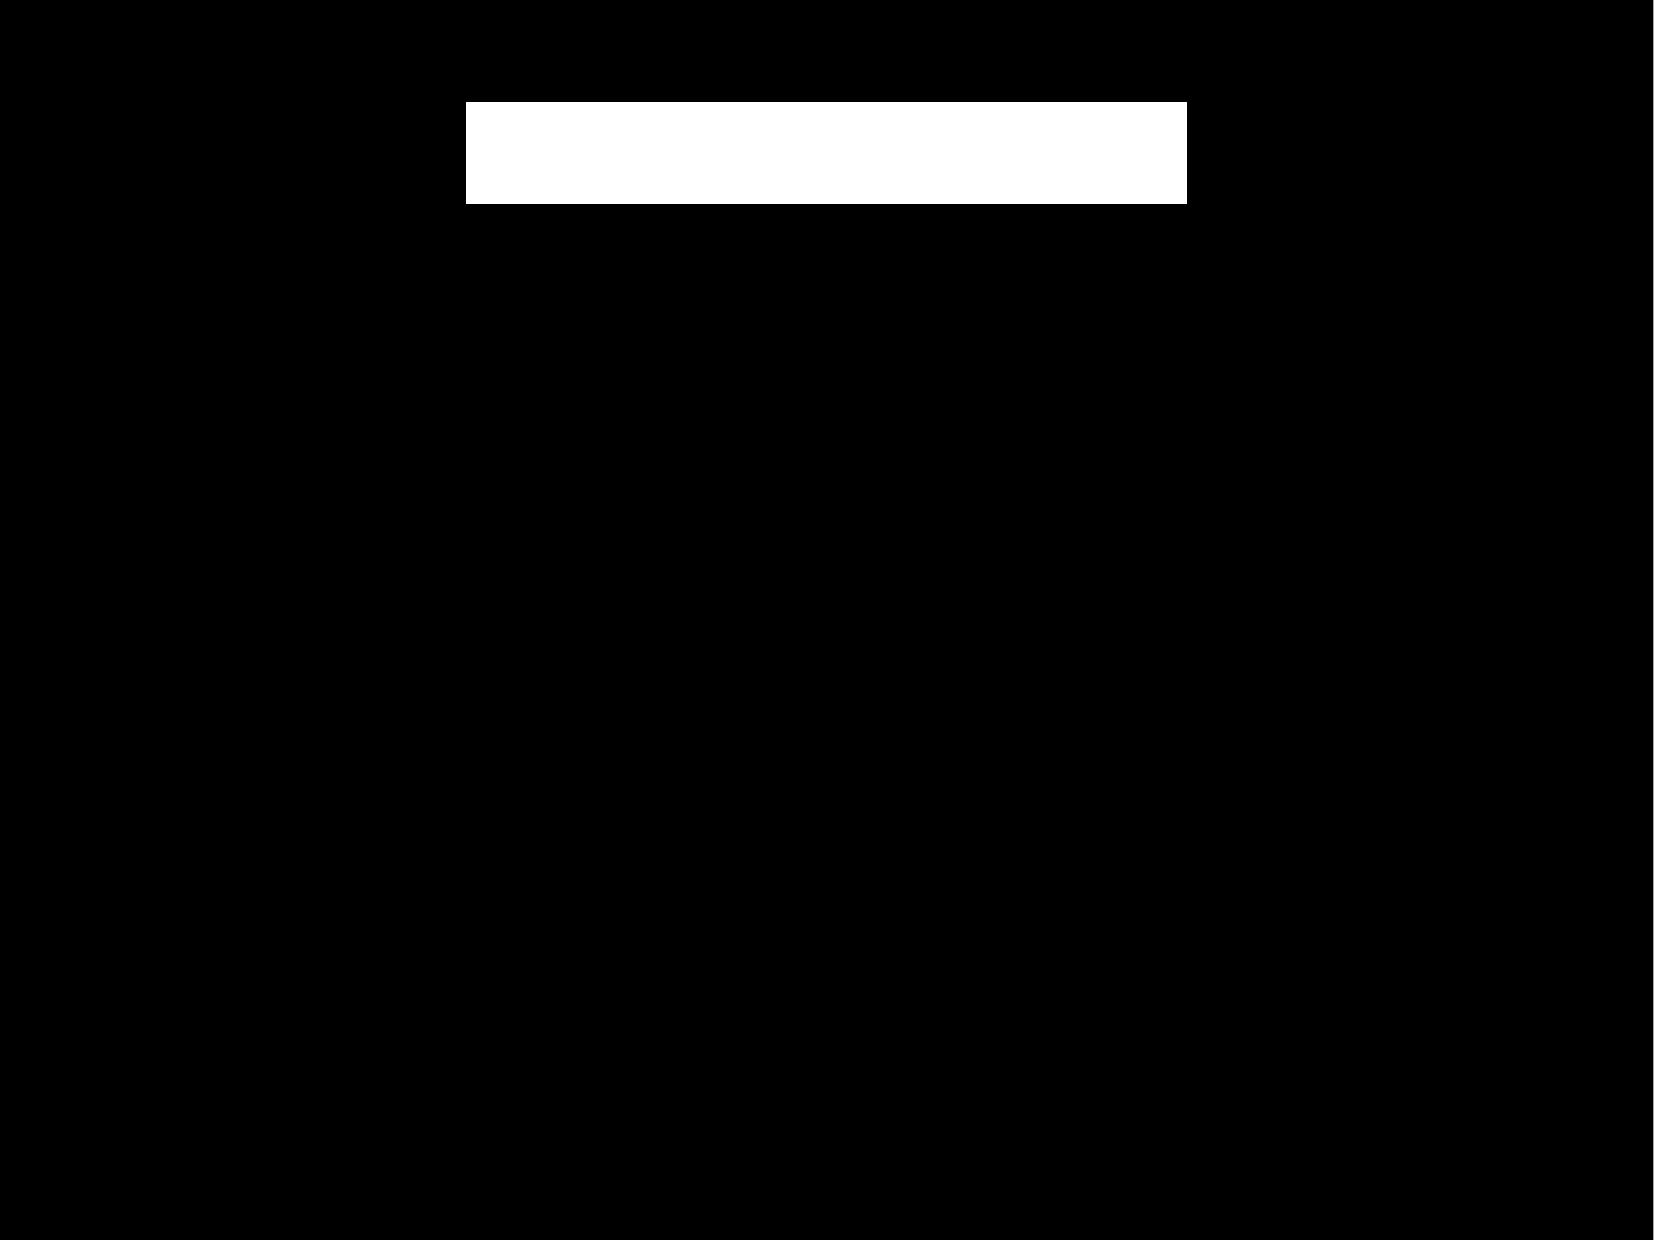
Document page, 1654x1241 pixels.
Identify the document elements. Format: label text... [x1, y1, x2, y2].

title Your love is in me [82, 49, 1571, 257]
